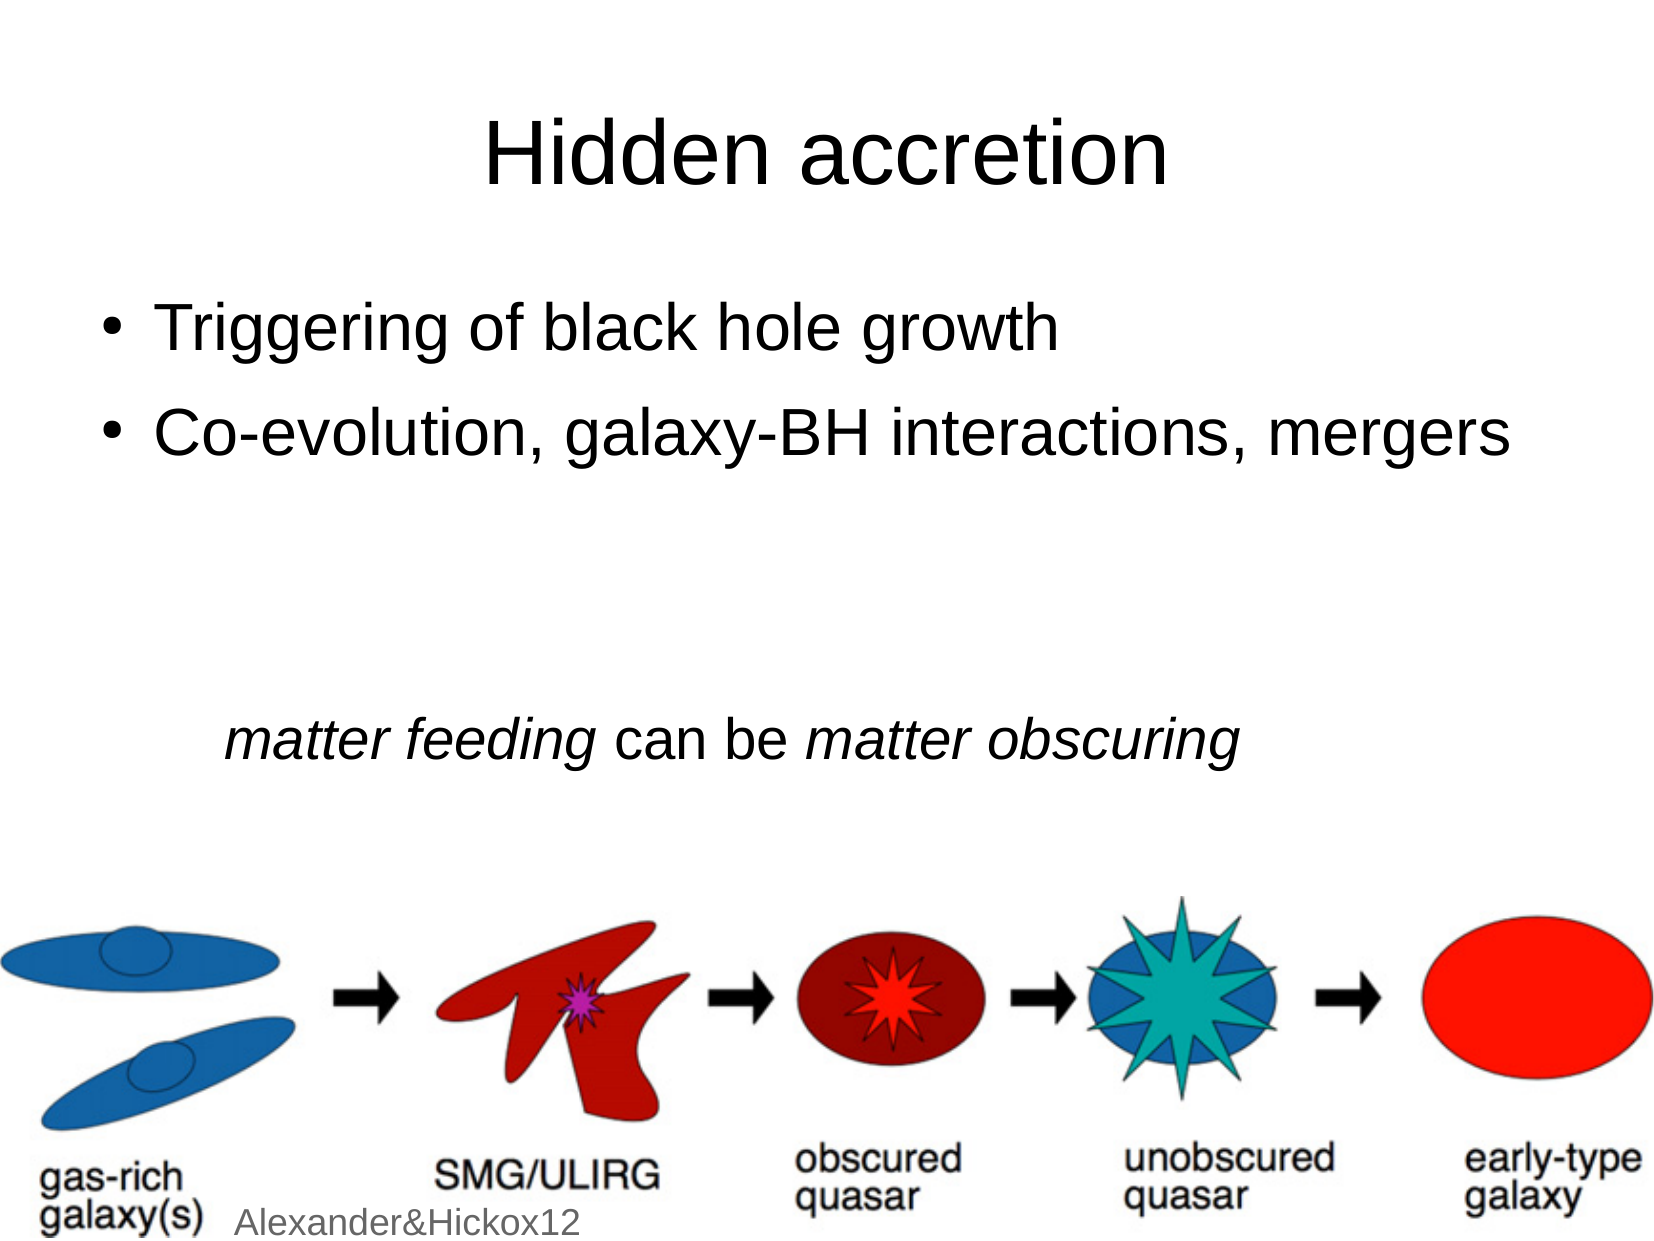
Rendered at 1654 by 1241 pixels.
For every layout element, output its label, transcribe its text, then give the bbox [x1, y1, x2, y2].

picture [0, 896, 1654, 1238]
title Hidden accretion [82, 49, 1571, 257]
text_box Alexander&Hickox12 [219, 1194, 632, 1241]
list Triggering of black hole growth Co-evolution, galaxy-BH interactions, mergers matter feeding can be matter obscuring [82, 290, 1571, 896]
